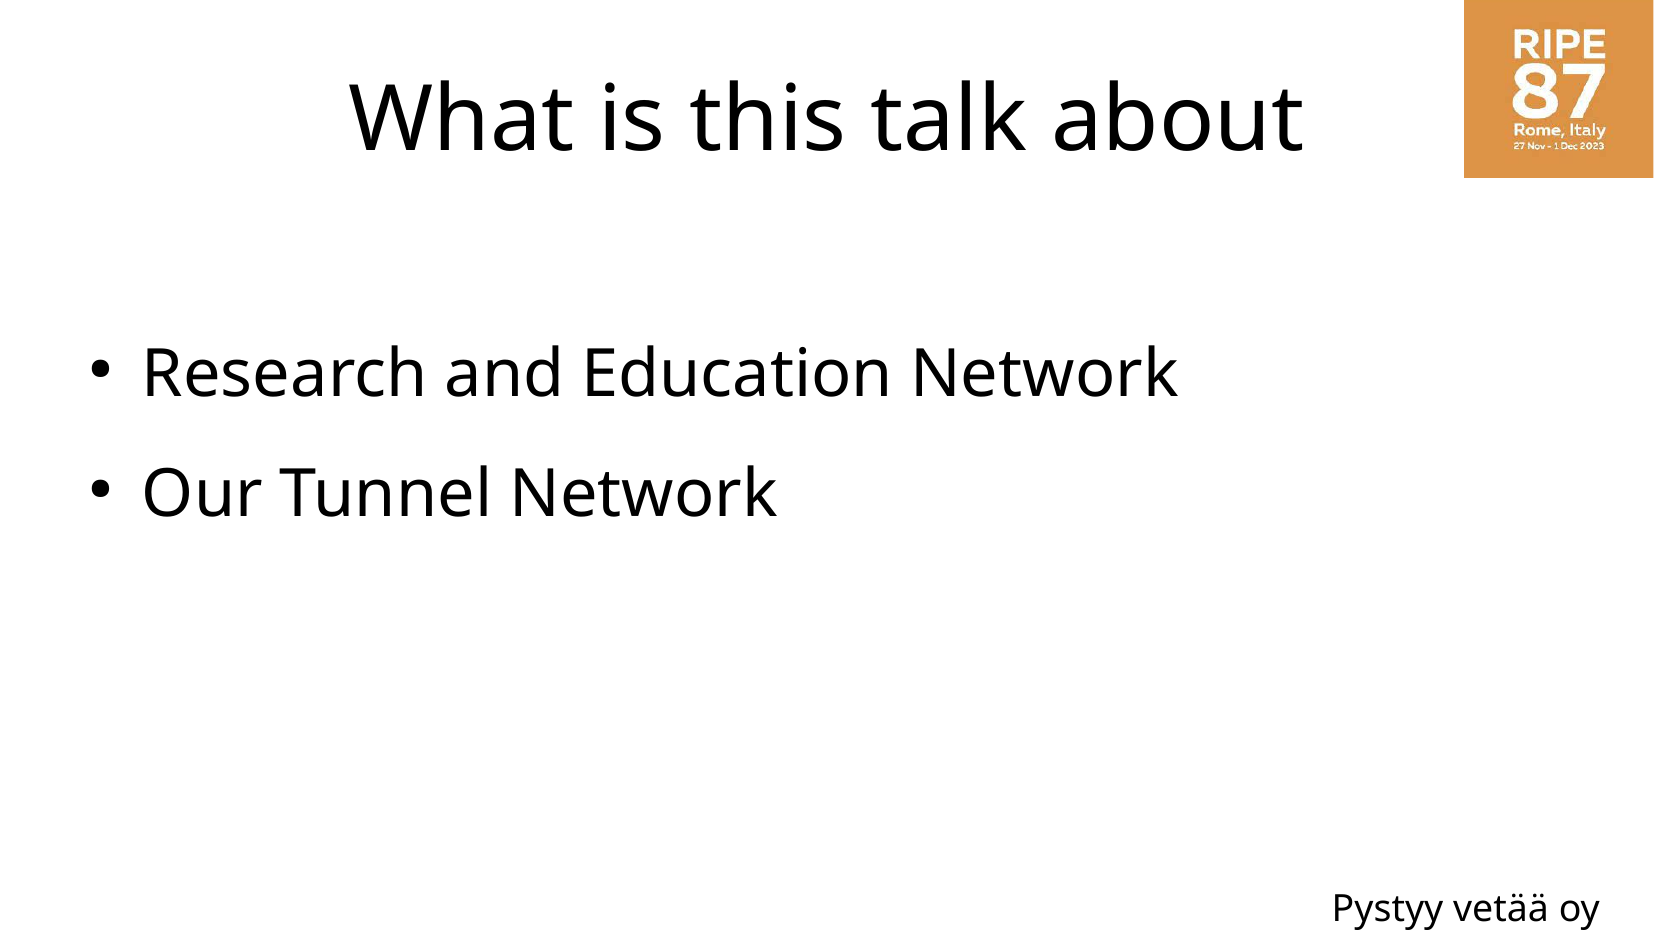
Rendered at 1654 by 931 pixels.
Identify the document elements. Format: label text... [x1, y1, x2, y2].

list Research and Education Network Our Tunnel Network [70, 204, 1560, 745]
picture [1464, 0, 1654, 178]
title What is this talk about [82, 37, 1571, 193]
text_box Pystyy vetää oy [1316, 874, 1654, 931]
